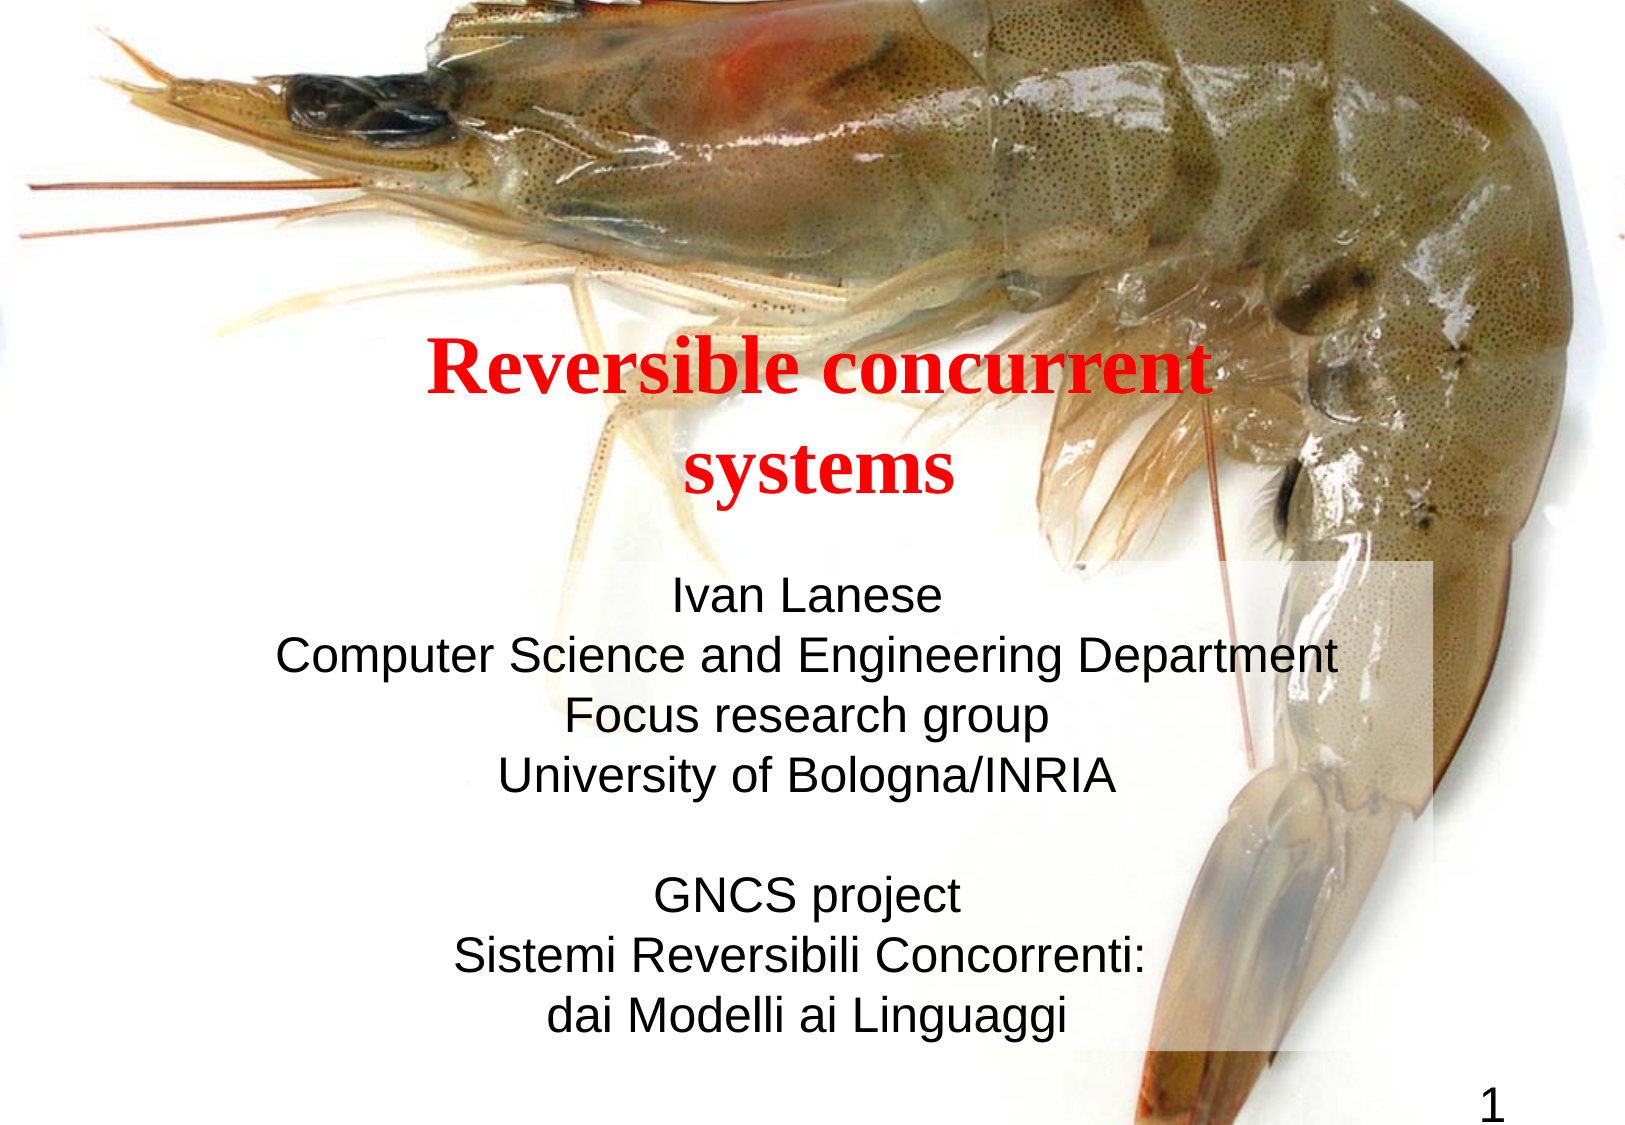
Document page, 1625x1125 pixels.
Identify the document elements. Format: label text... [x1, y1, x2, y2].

text_box Ivan Lanese Computer Science and Engineering Department Focus research group University of Bologna/INRIA GNCS project Sistemi Reversibili Concorrenti: dai Modelli ai Linguaggi [257, 555, 1357, 746]
picture [0, 0, 1625, 1125]
title Reversible concurrent systems [294, 318, 1346, 518]
text_box [257, 561, 1433, 1052]
